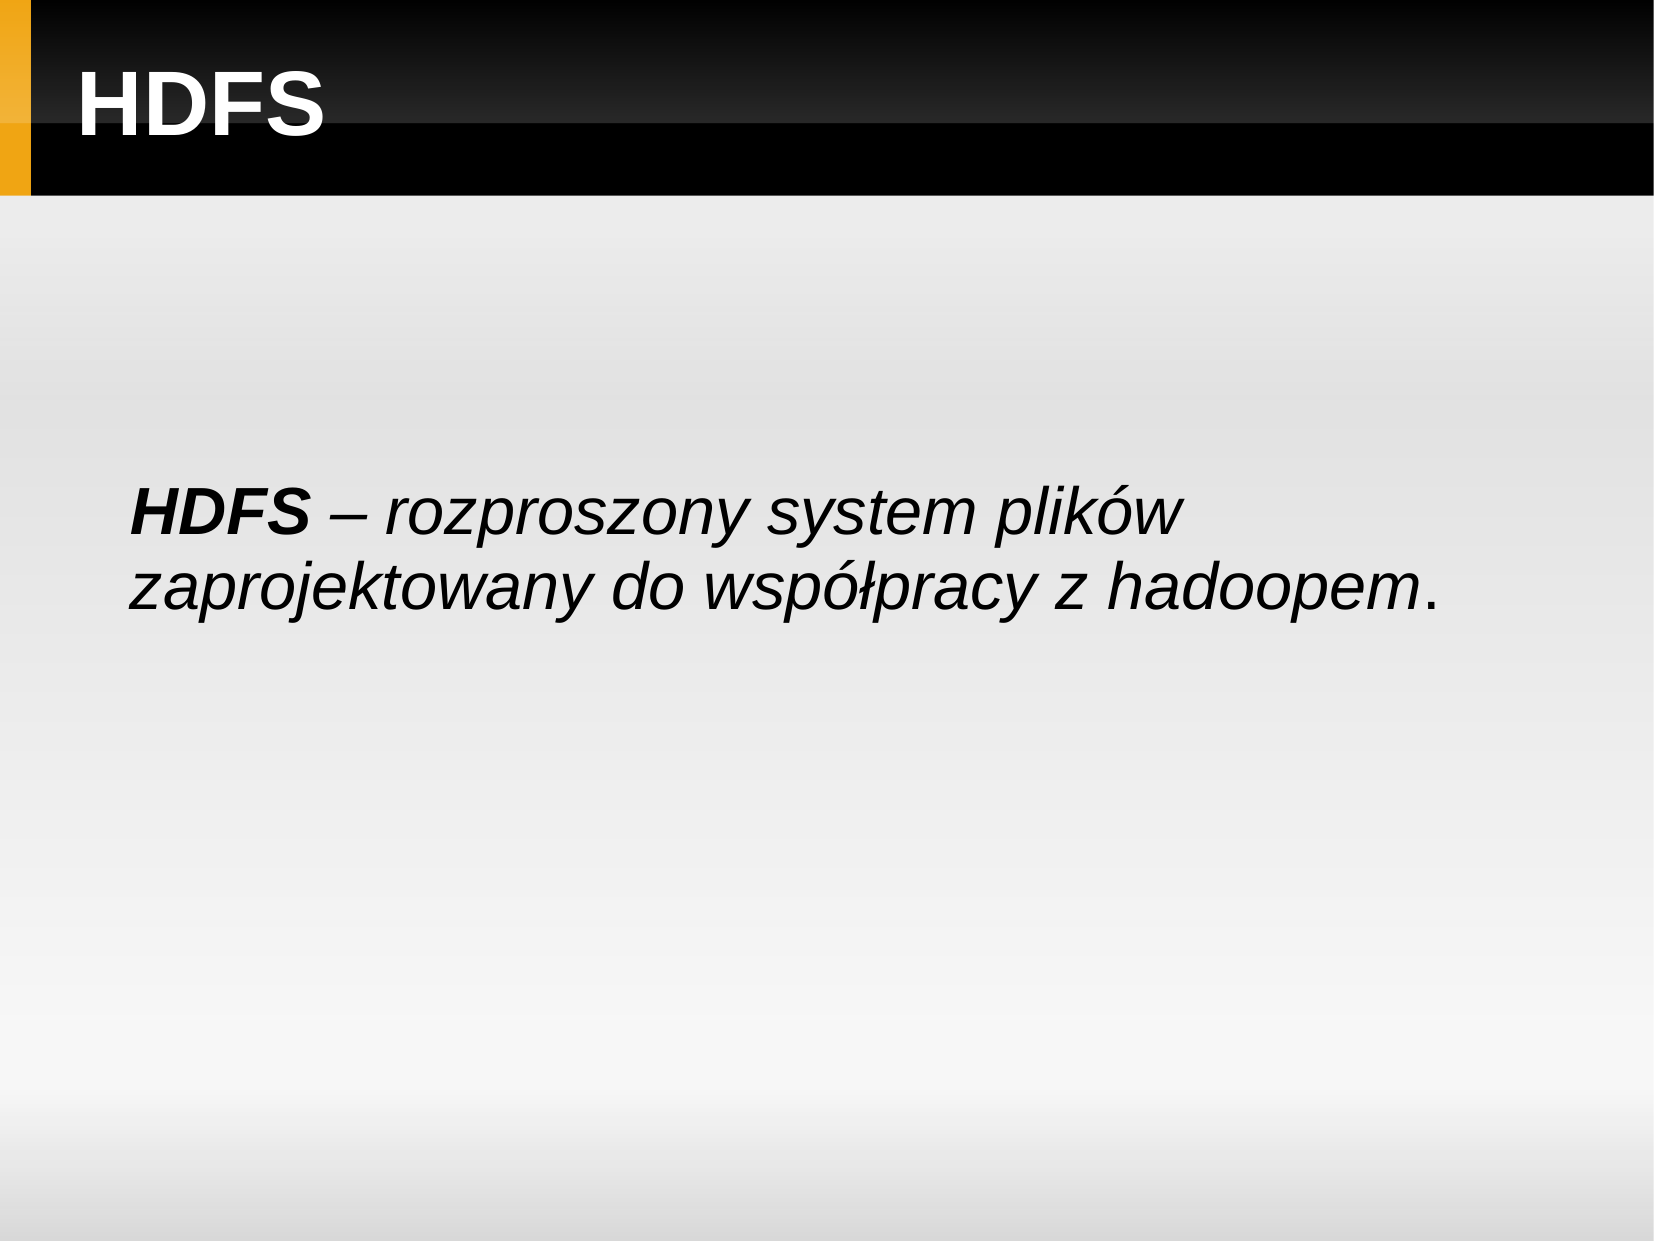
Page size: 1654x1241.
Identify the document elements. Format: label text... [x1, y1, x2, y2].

list HDFS – rozproszony system plików zaprojektowany do współpracy z hadoopem. [59, 265, 1548, 1070]
title HDFS [76, 7, 1565, 200]
picture [0, 0, 1654, 1241]
